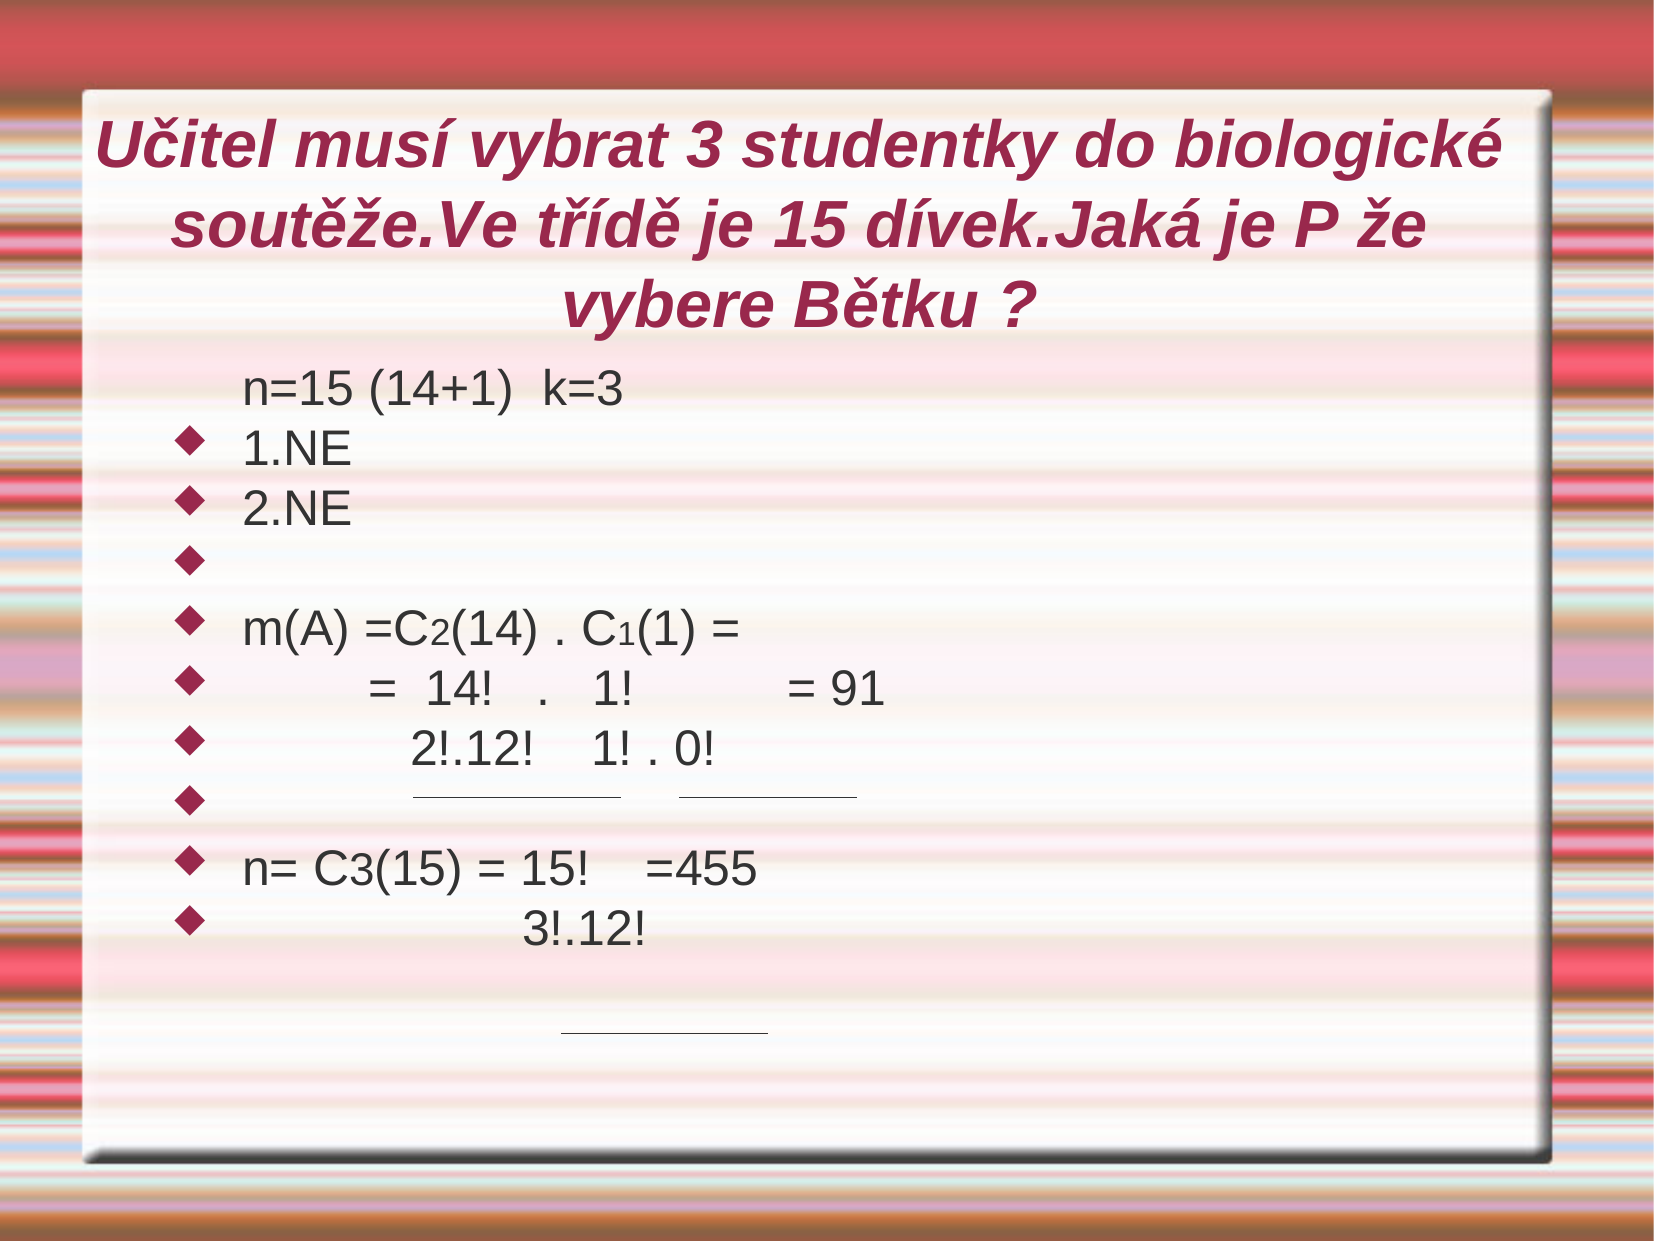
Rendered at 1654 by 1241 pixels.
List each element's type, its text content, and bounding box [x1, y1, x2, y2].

title Učitel musí vybrat 3 studentky do biologické soutěže.Ve třídě je 15 dívek.Jaká je P že vybere Bětku ? [93, 100, 1506, 325]
list n=15 (14+1) k=3 1.NE 2.NE m(A) =C2(14) . C1(1) = = 14! . 1! = 91 2!.12! 1! . 0! n= C3(15) = 15! =455 3!.12! [147, 355, 1529, 1123]
